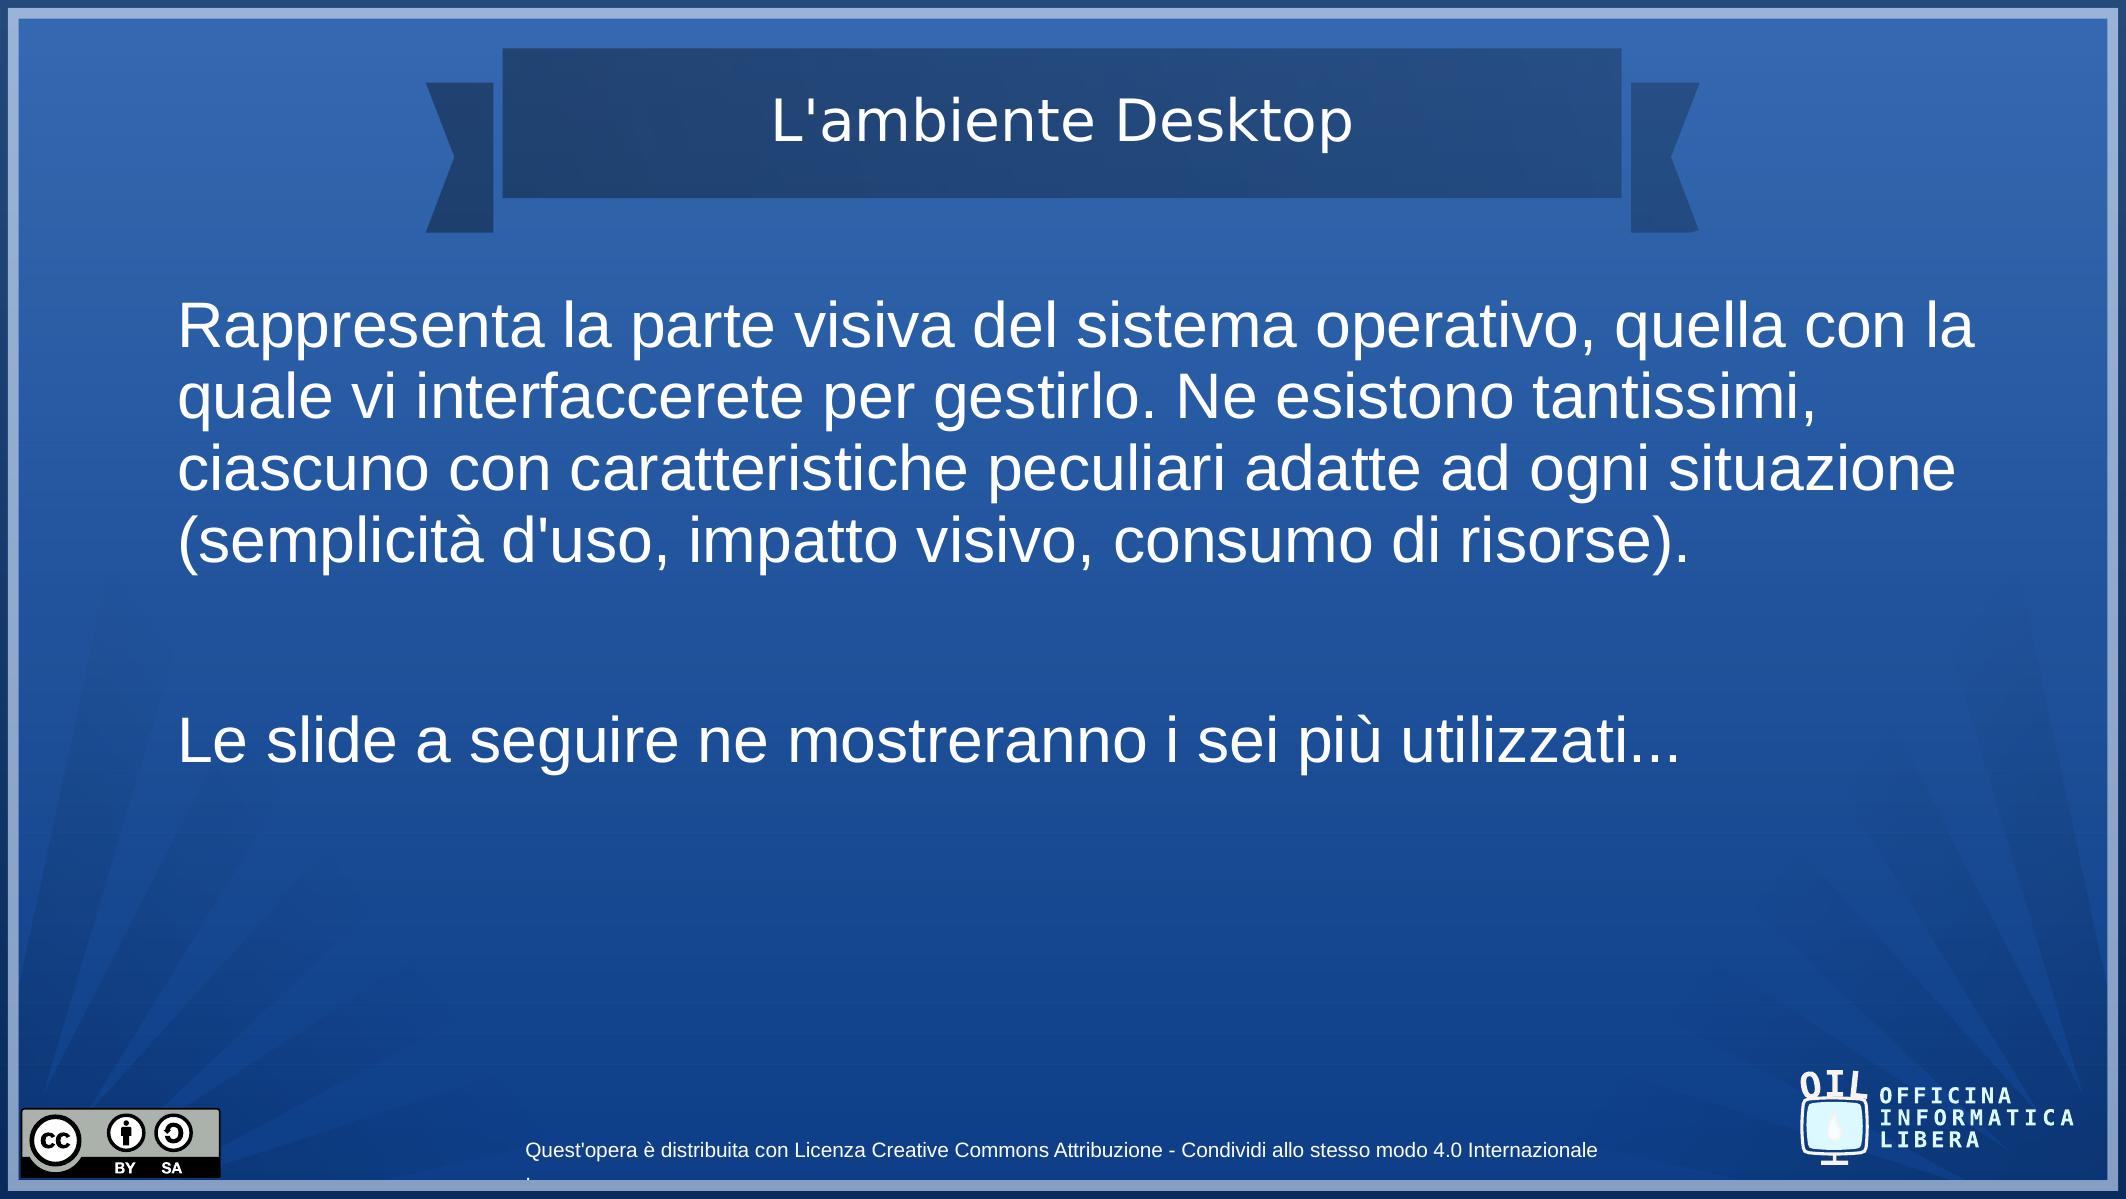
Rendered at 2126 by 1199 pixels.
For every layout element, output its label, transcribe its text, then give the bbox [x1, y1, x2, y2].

text_box Quest'opera è distribuita con Licenza Creative Commons Attribuzione - Condividi allo stesso modo 4.0 Internazionale. [510, 1131, 1619, 1193]
picture [1720, 940, 2126, 1199]
list Rappresenta la parte visiva del sistema operativo, quella con la quale vi interfaccerete per gestirlo. Ne esistono tantissimi, ciascuno con caratteristiche peculiari adatte ad ogni situazione (semplicità d'uso, impatto visivo, consumo di risorse). Le slide a seguire ne mostreranno i sei più utilizzati... [106, 289, 2020, 1199]
picture [20, 1107, 221, 1178]
title L'ambiente Desktop [501, 45, 1625, 198]
